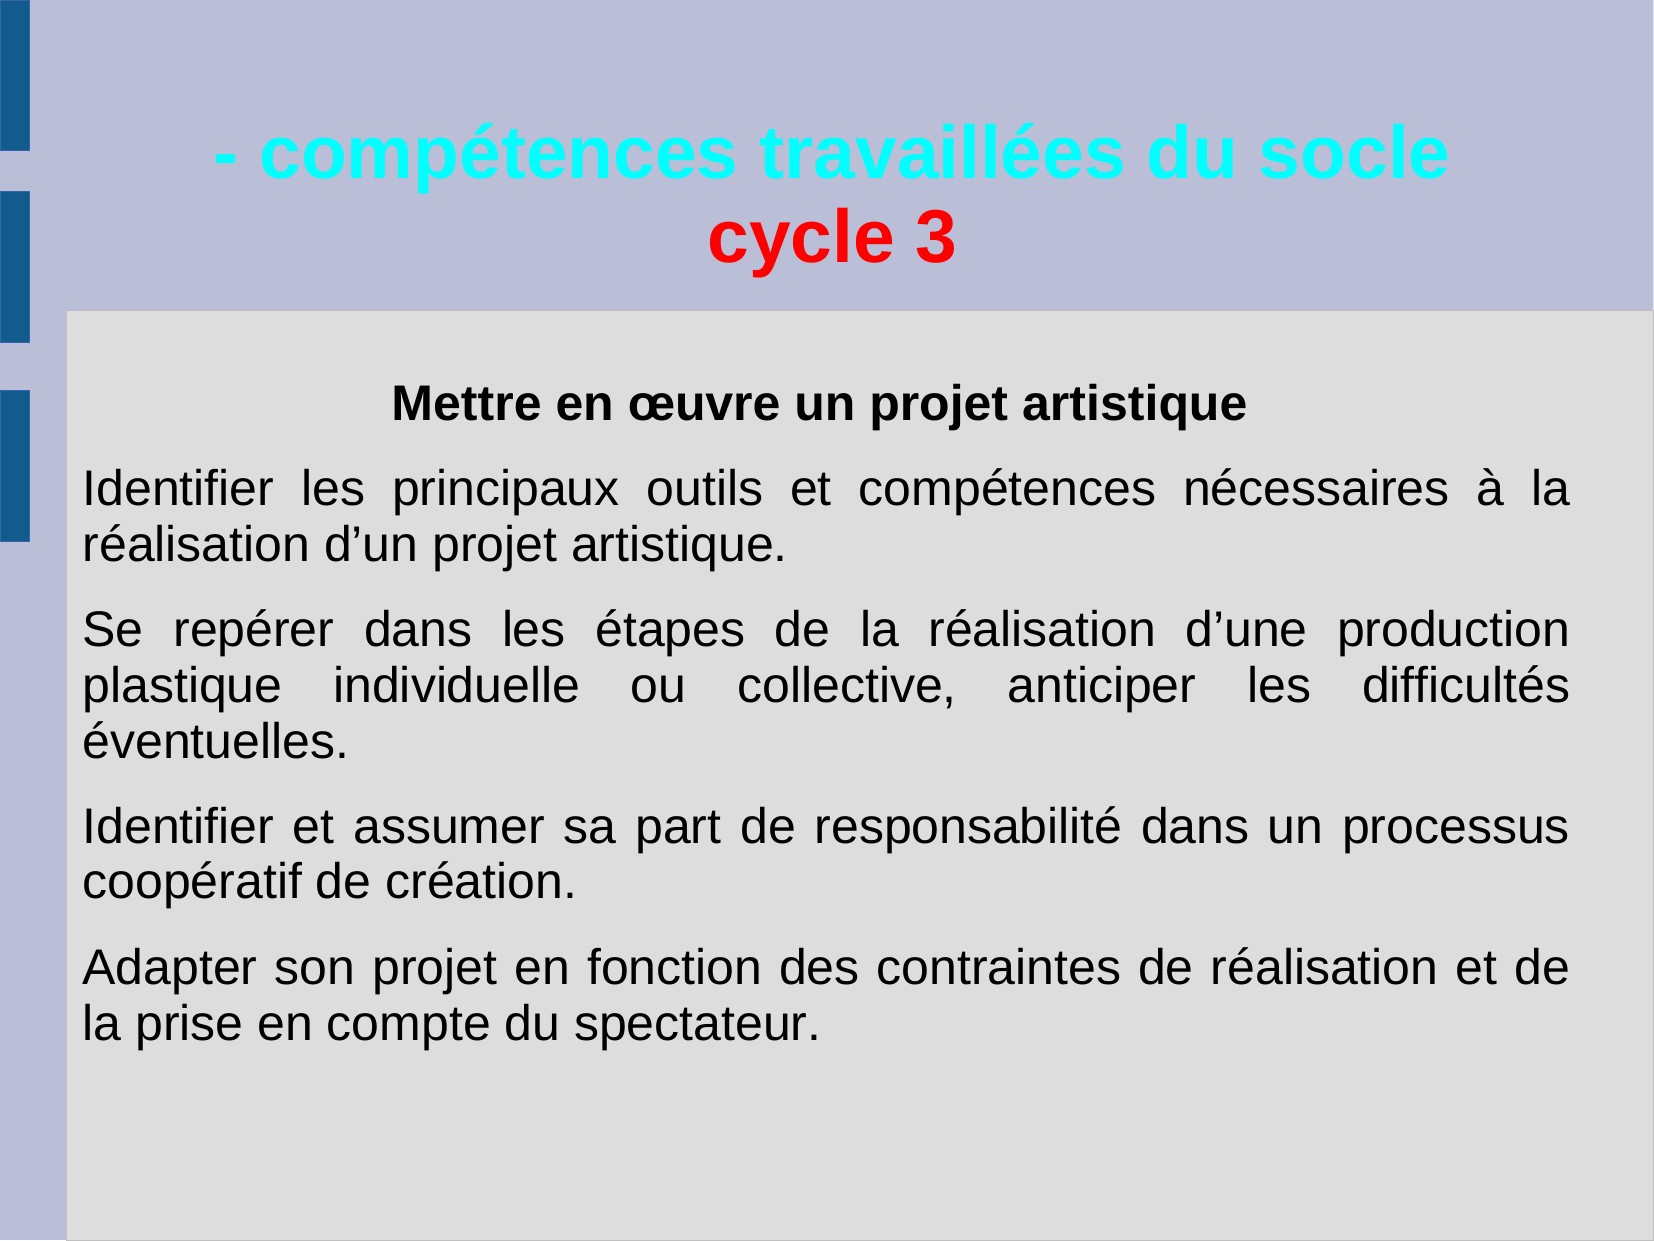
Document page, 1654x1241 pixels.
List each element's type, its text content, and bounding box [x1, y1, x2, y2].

list Mettre en œuvre un projet artistique Identifier les principaux outils et compétences nécessaires à la réalisation d’un projet artistique. Se repérer dans les étapes de la réalisation d’une production plastique individuelle ou collective, anticiper les difficultés éventuelles. Identifier et assumer sa part de responsabilité dans un processus coopératif de création. Adapter son projet en fonction des contraintes de réalisation et de la prise en compte du spectateur. [82, 290, 1571, 1241]
title - compétences travaillées du socle cycle 3 [82, 0, 1571, 290]
